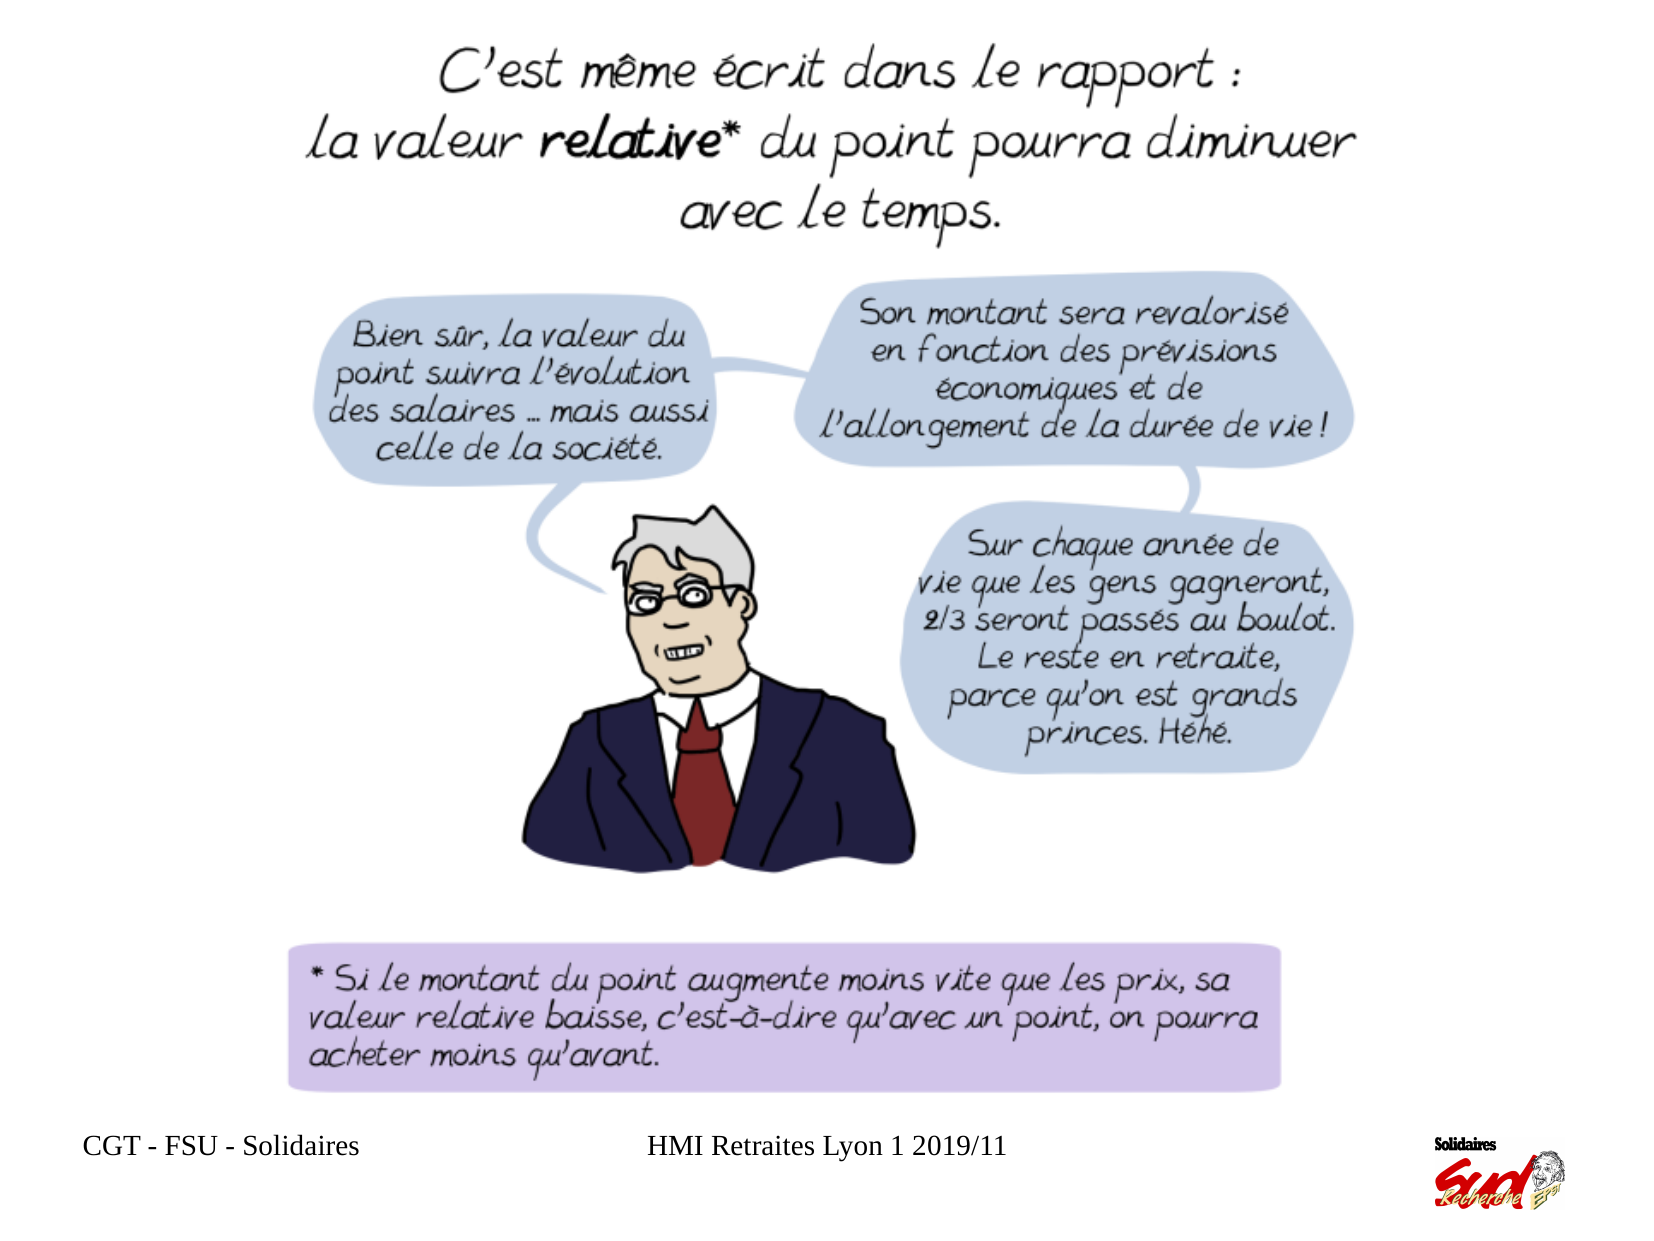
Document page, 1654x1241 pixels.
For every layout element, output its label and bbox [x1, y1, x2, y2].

picture [1435, 1137, 1565, 1210]
picture [277, 0, 1400, 1117]
